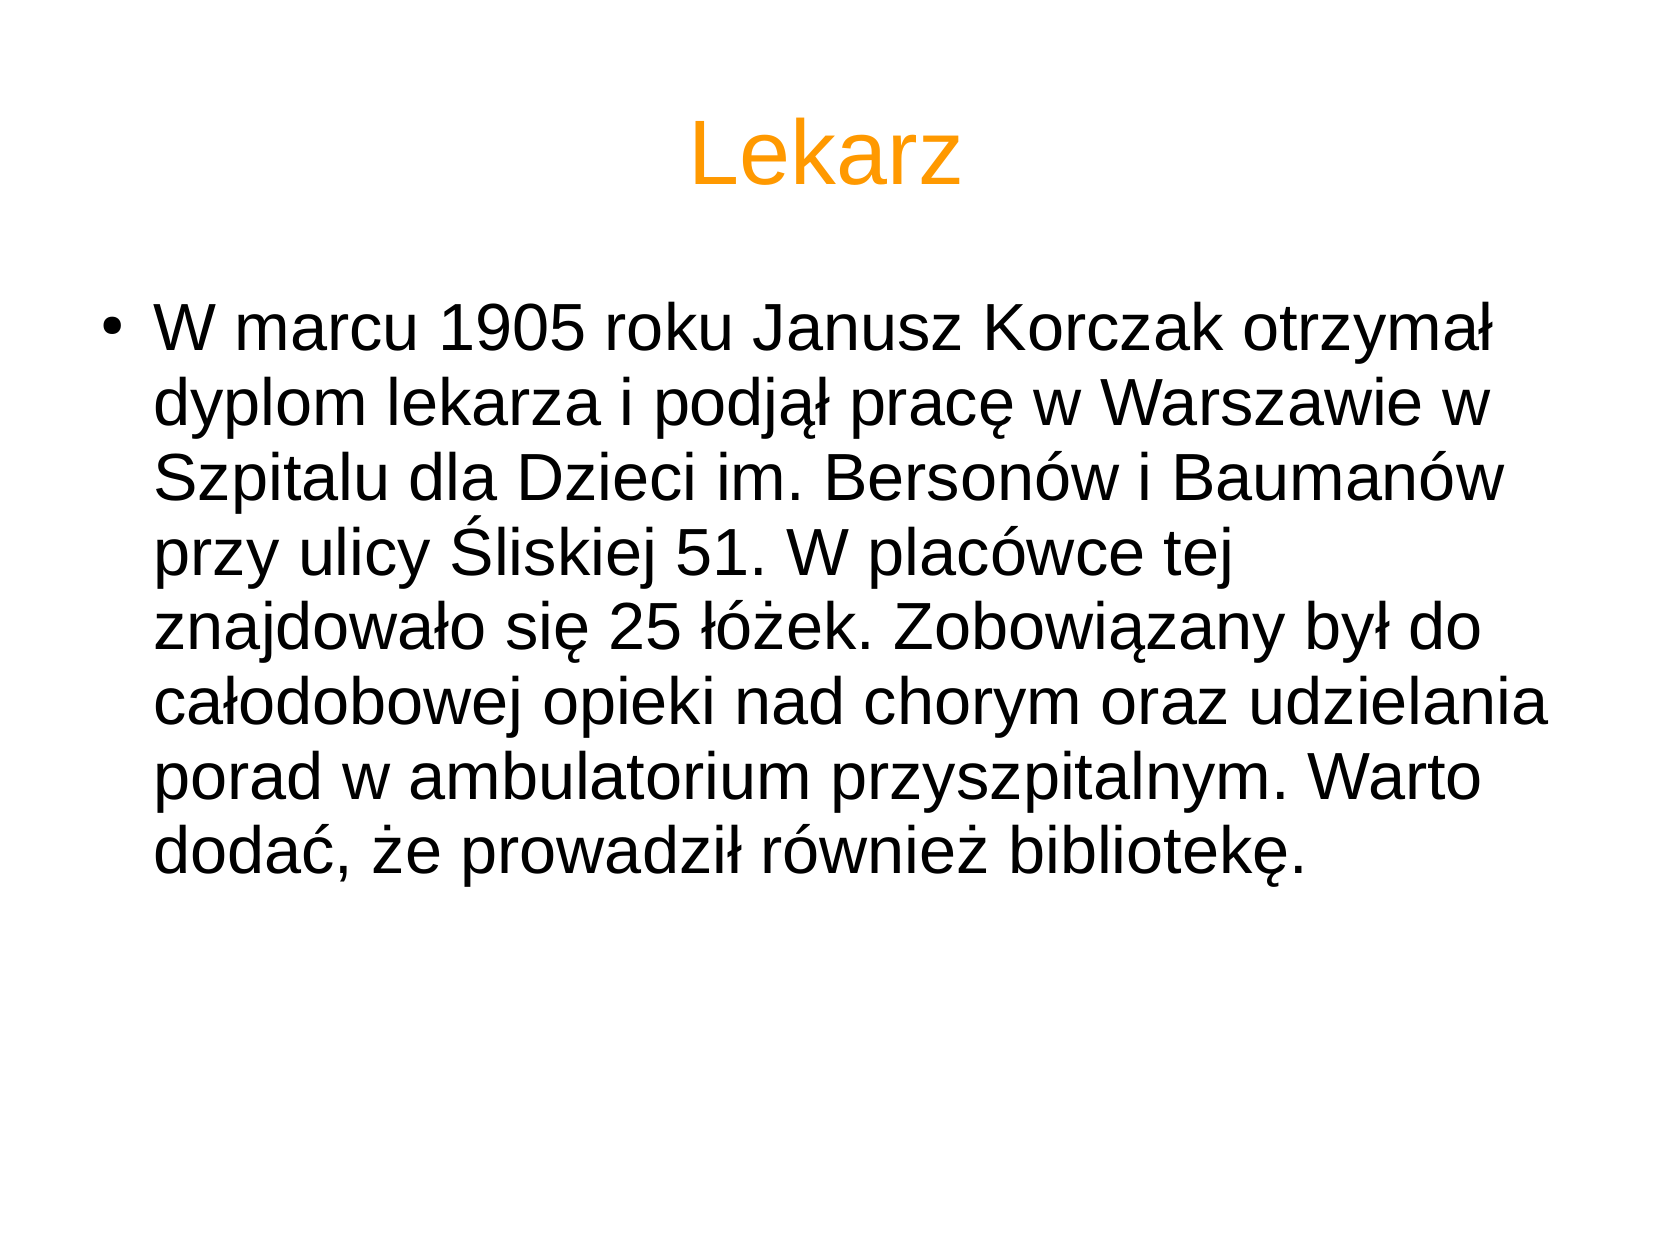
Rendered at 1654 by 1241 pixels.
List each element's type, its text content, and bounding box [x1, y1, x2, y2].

list W marcu 1905 roku Janusz Korczak otrzymał dyplom lekarza i podjął pracę w Warszawie w Szpitalu dla Dzieci im. Bersonów i Baumanów przy ulicy Śliskiej 51. W placówce tej znajdowało się 25 łóżek. Zobowiązany był do całodobowej opieki nad chorym oraz udzielania porad w ambulatorium przyszpitalnym. Warto dodać, że prowadził również bibliotekę. [82, 290, 1571, 1109]
title Lekarz [82, 49, 1571, 257]
